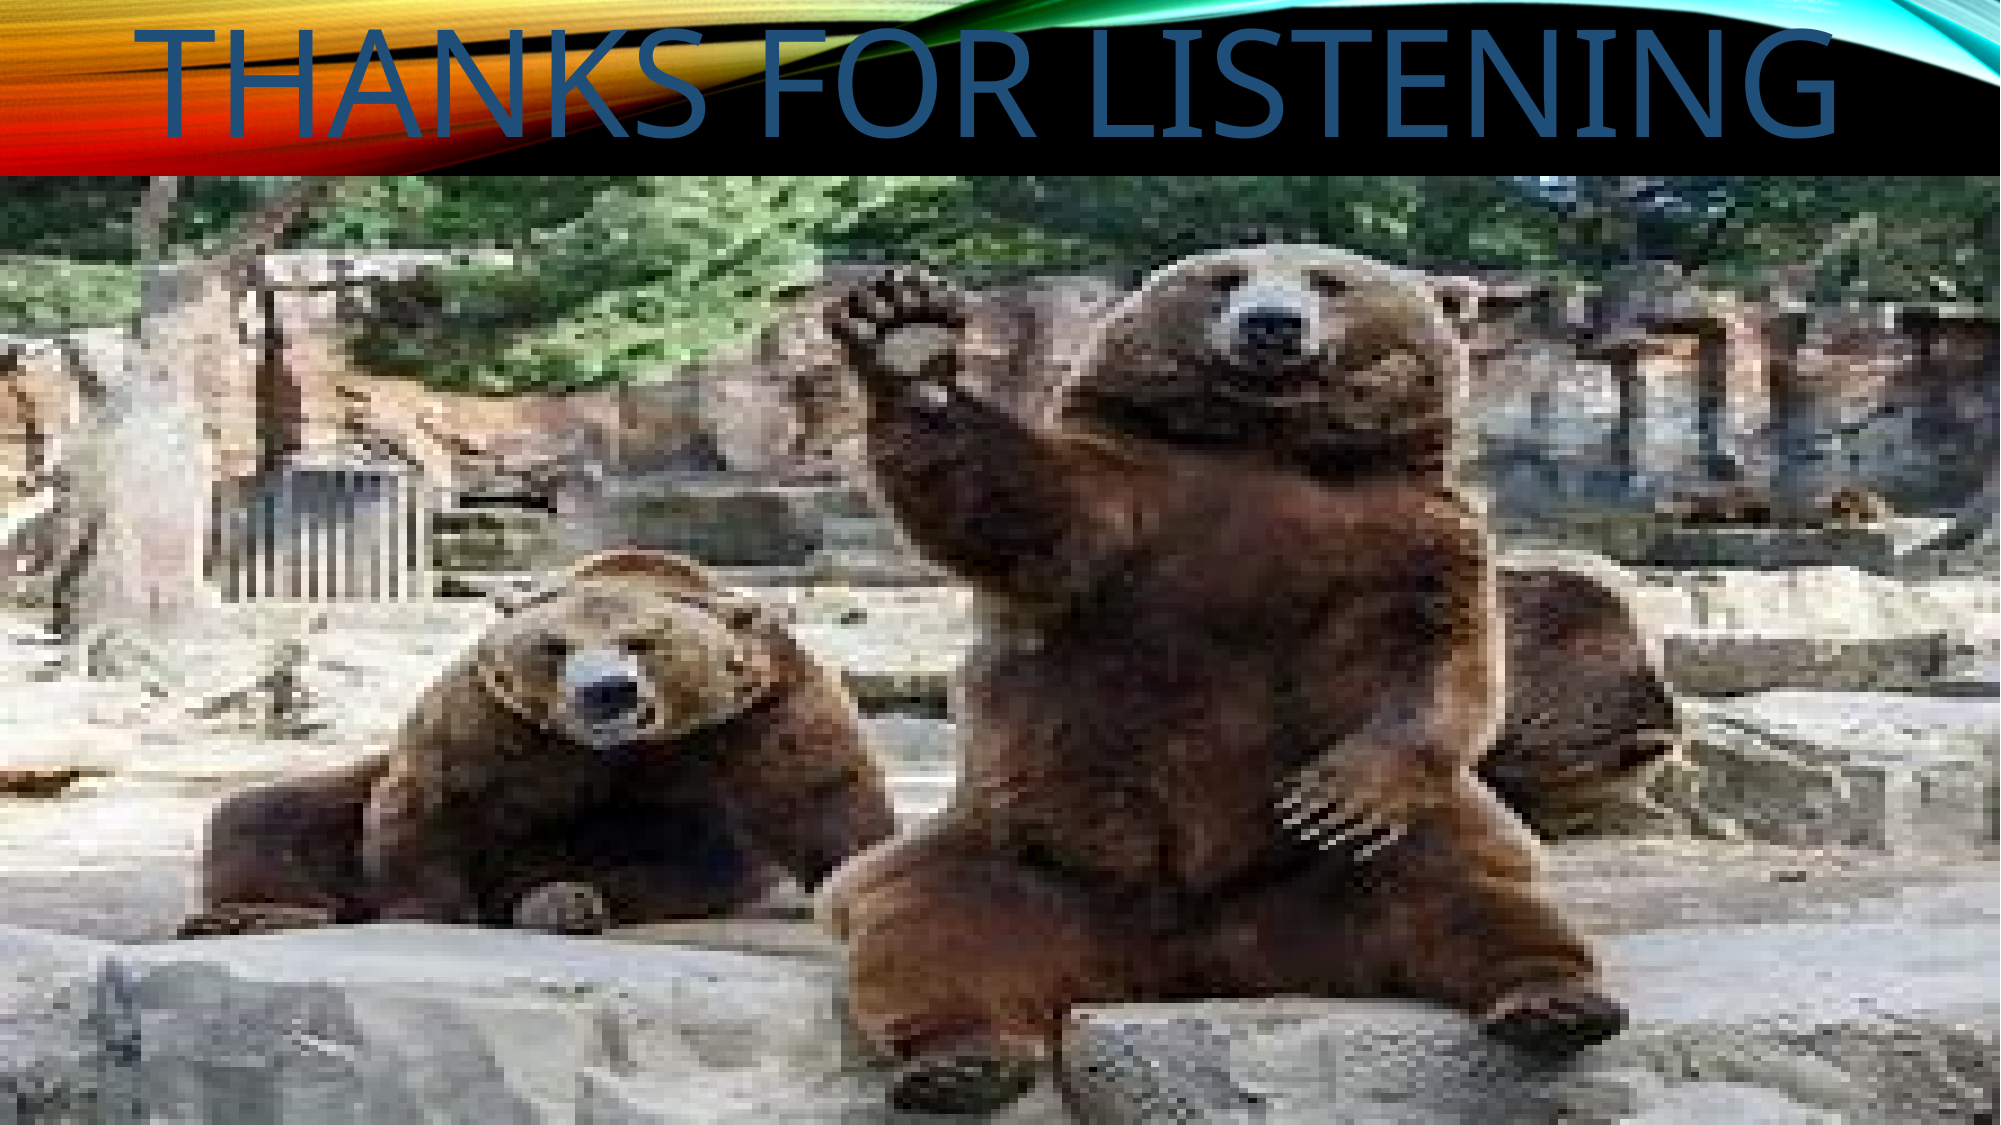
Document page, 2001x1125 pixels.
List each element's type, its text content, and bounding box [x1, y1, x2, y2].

title Thanks for listening [102, 0, 1878, 176]
picture [0, 176, 2000, 1125]
